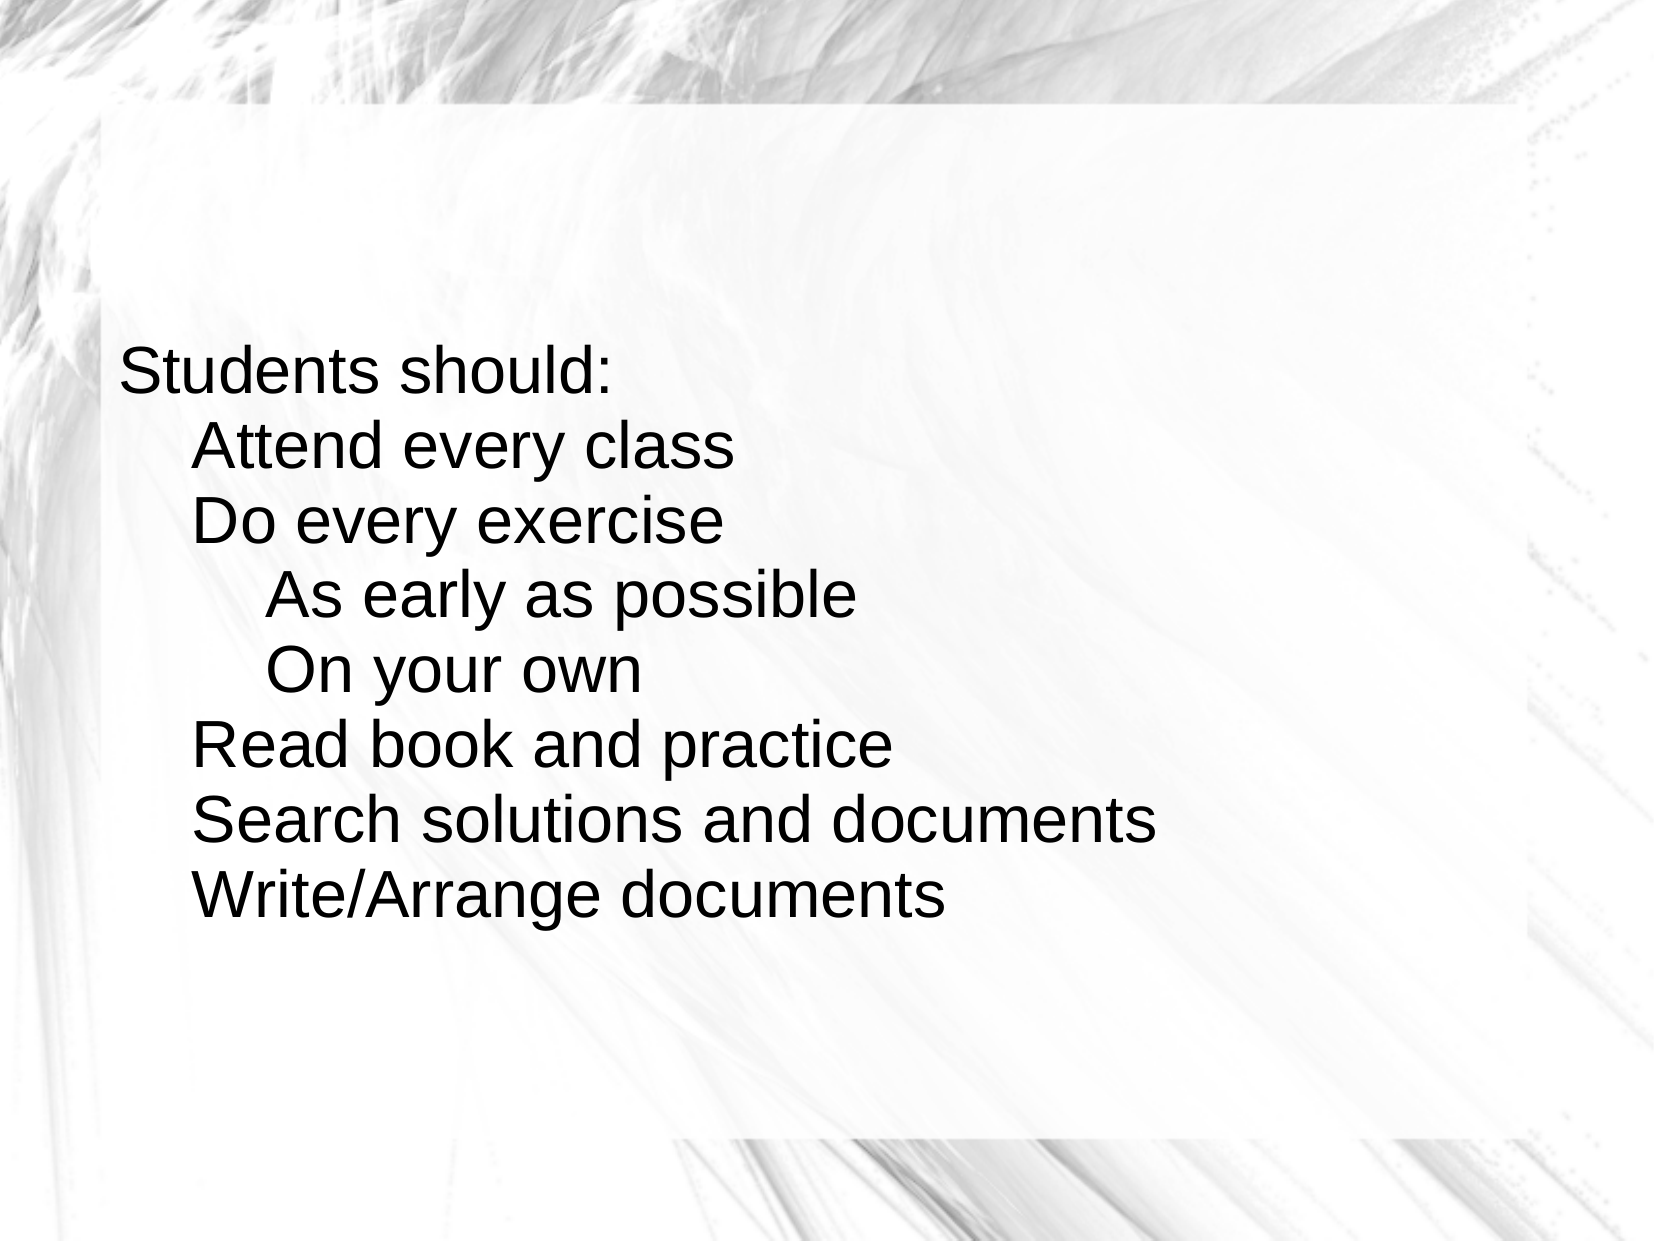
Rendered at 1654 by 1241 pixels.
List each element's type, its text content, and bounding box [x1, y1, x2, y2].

picture [0, 0, 1654, 1241]
subtitle Students should: Attend every class Do every exercise As early as possible On your own Read book and practice Search solutions and documents Write/Arrange documents [118, 327, 1571, 938]
